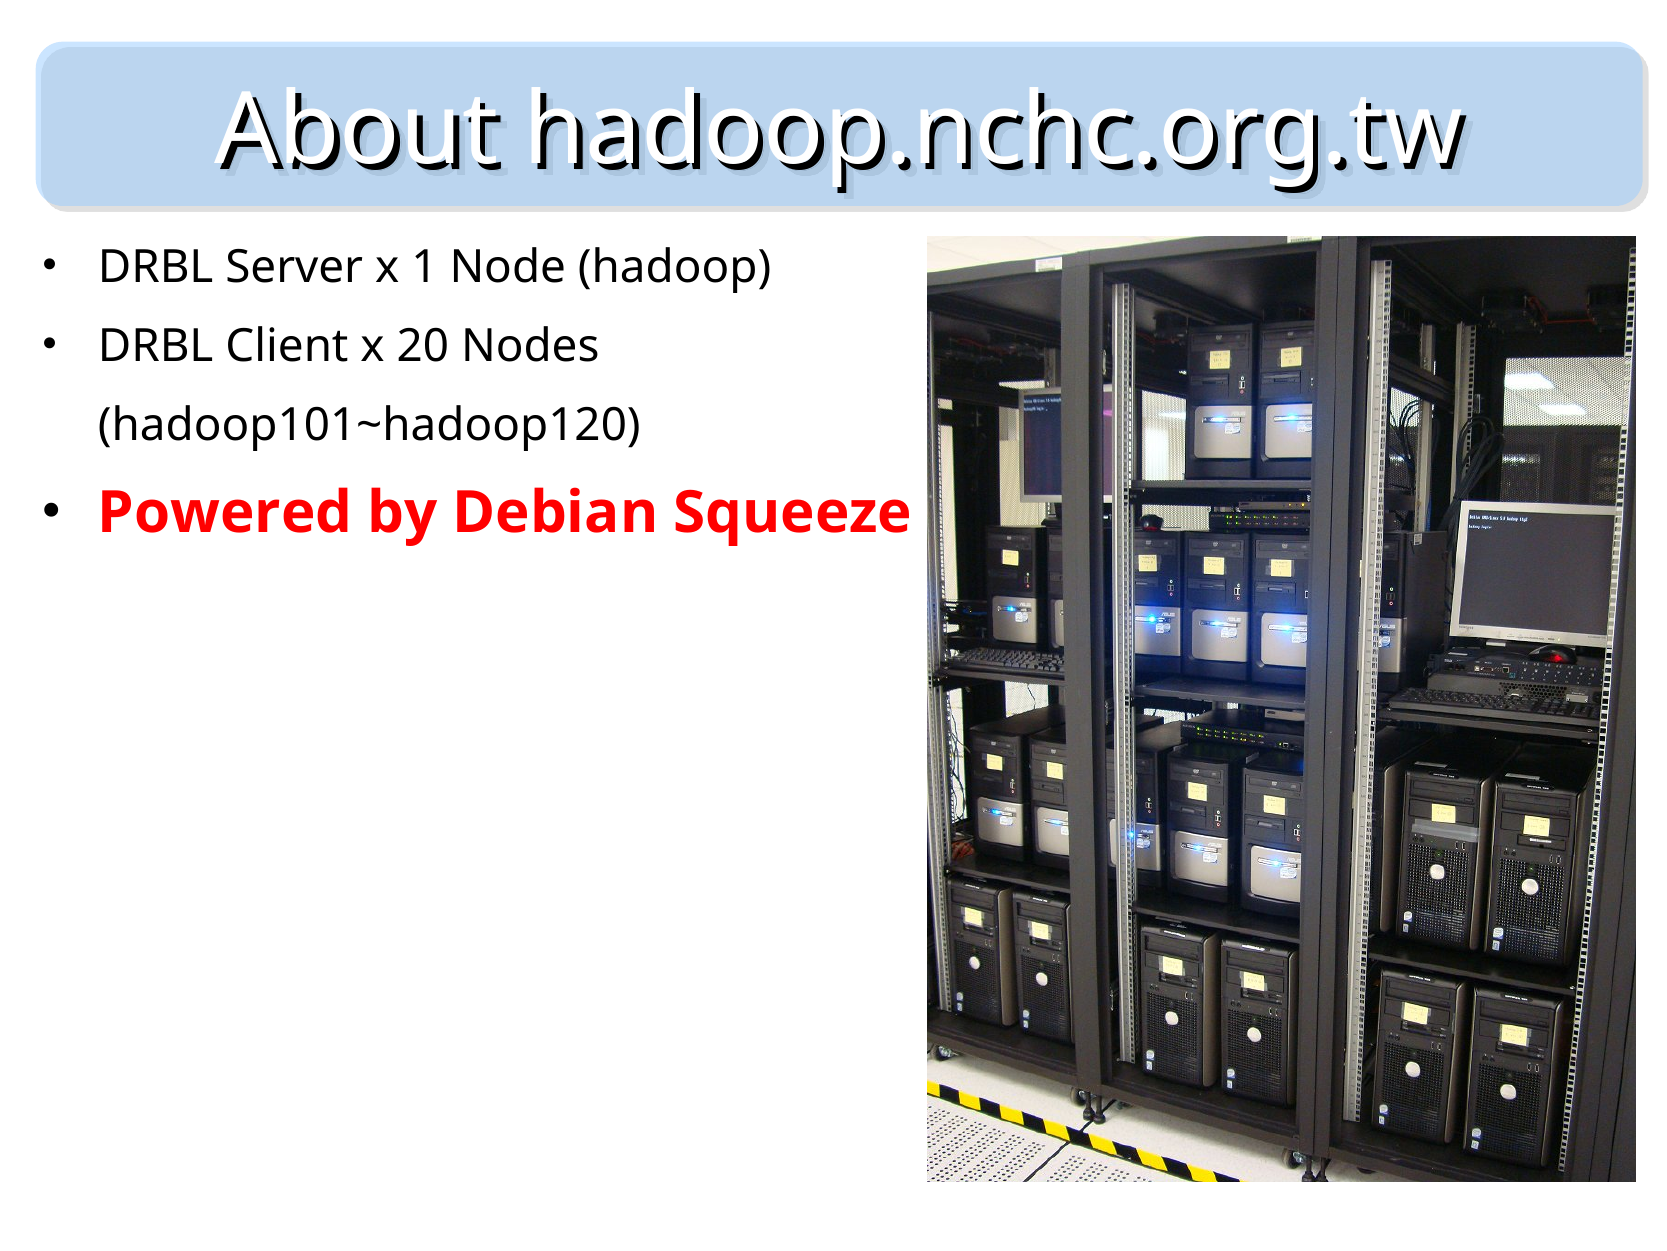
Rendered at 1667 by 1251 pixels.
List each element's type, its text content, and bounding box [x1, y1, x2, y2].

list DRBL Server x 1 Node (hadoop) DRBL Client x 20 Nodes (hadoop101~hadoop120) Powered by Debian Squeeze 6.0.4 [41, 233, 1637, 650]
text_box About hadoop.nchc.org.tw [35, 41, 1643, 206]
picture [927, 236, 1636, 1182]
